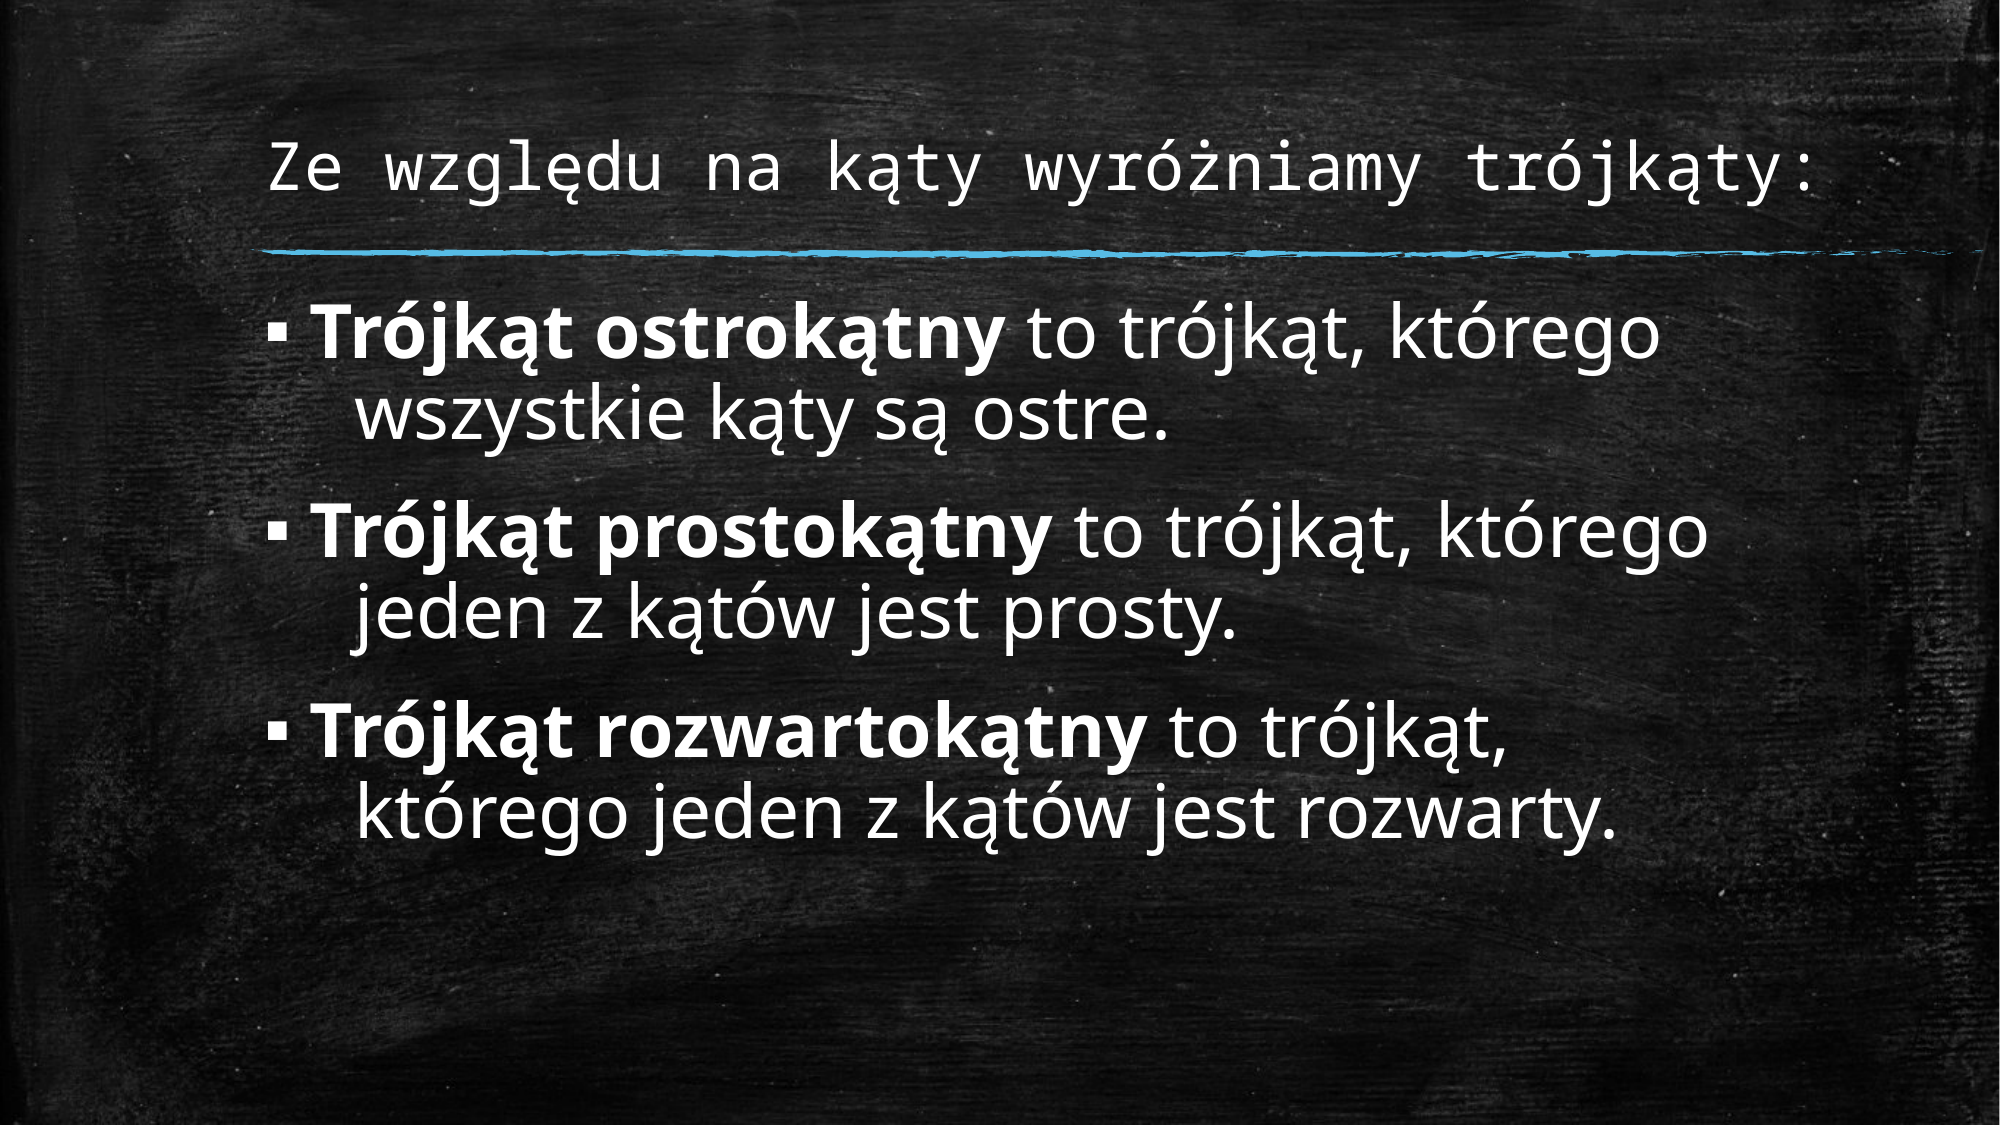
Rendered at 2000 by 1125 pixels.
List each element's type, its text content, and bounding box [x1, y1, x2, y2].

title Ze względu na kąty wyróżniamy trójkąty: [249, 45, 1865, 213]
list Trójkąt ostrokątny to trójkąt, którego wszystkie kąty są ostre. Trójkąt prostokątny to trójkąt, którego jeden z kątów jest prosty. Trójkąt rozwartokątny to trójkąt, którego jeden z kątów jest rozwarty. [249, 286, 1750, 986]
